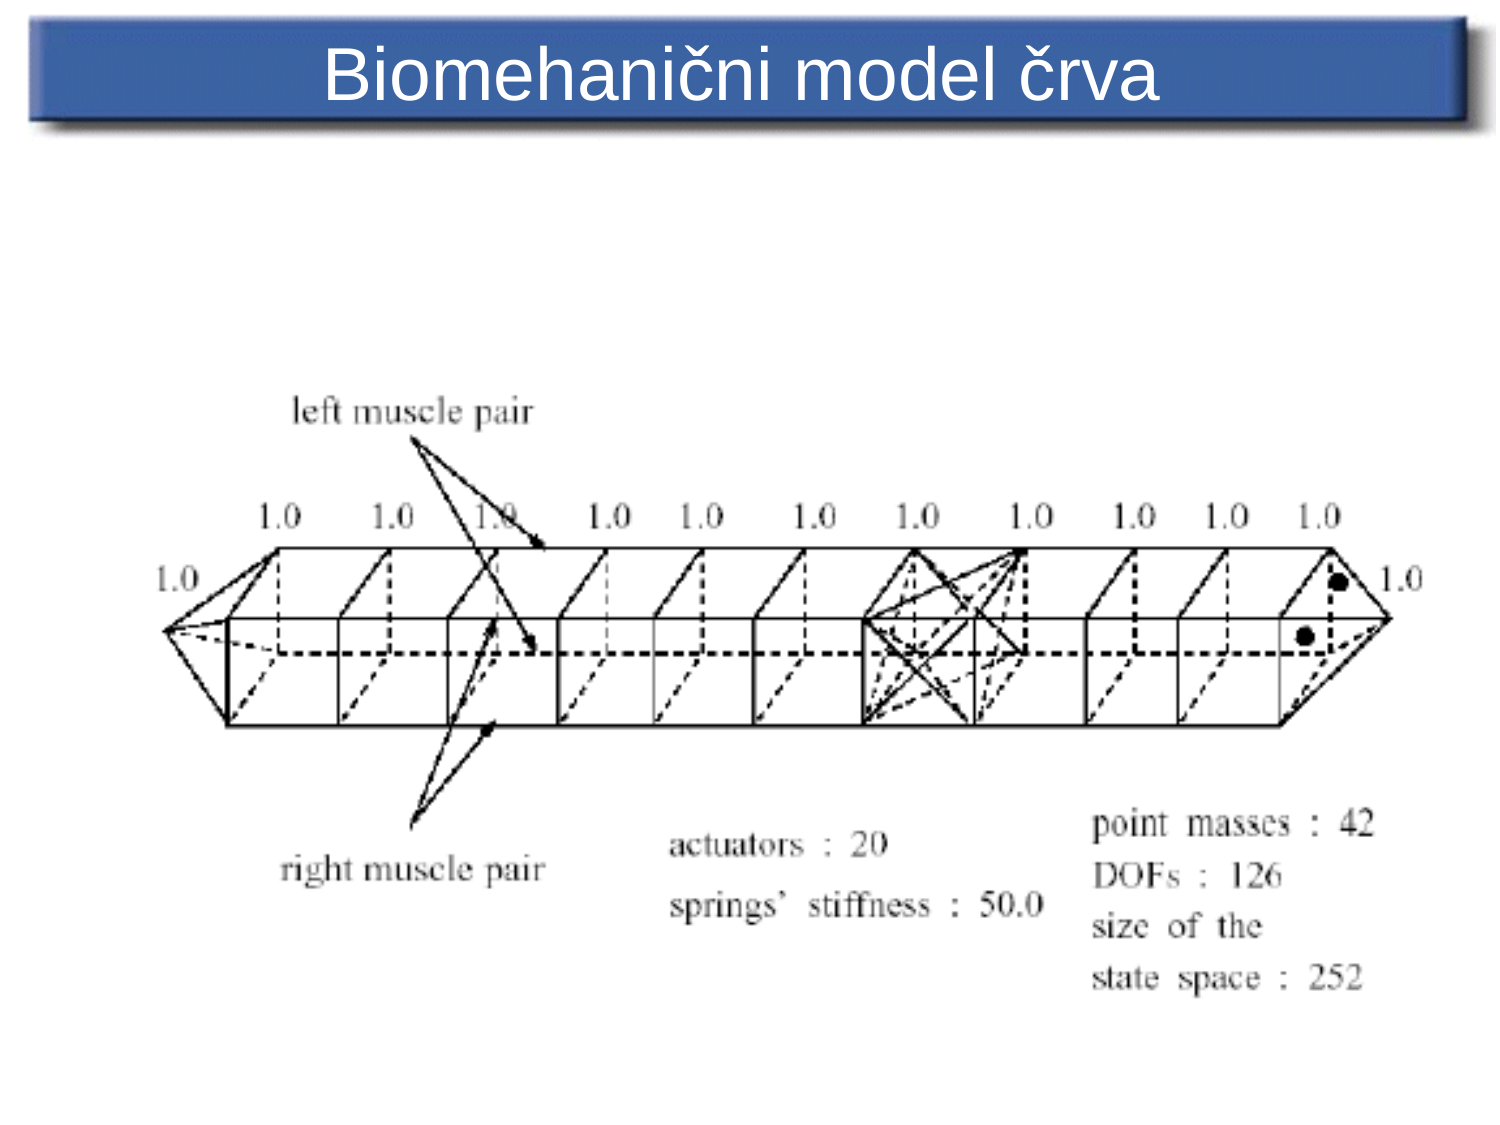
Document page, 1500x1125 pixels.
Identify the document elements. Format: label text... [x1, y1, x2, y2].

picture [64, 326, 1459, 1070]
text_box Biomehanični model črva [308, 18, 1177, 124]
picture [27, 13, 1496, 141]
